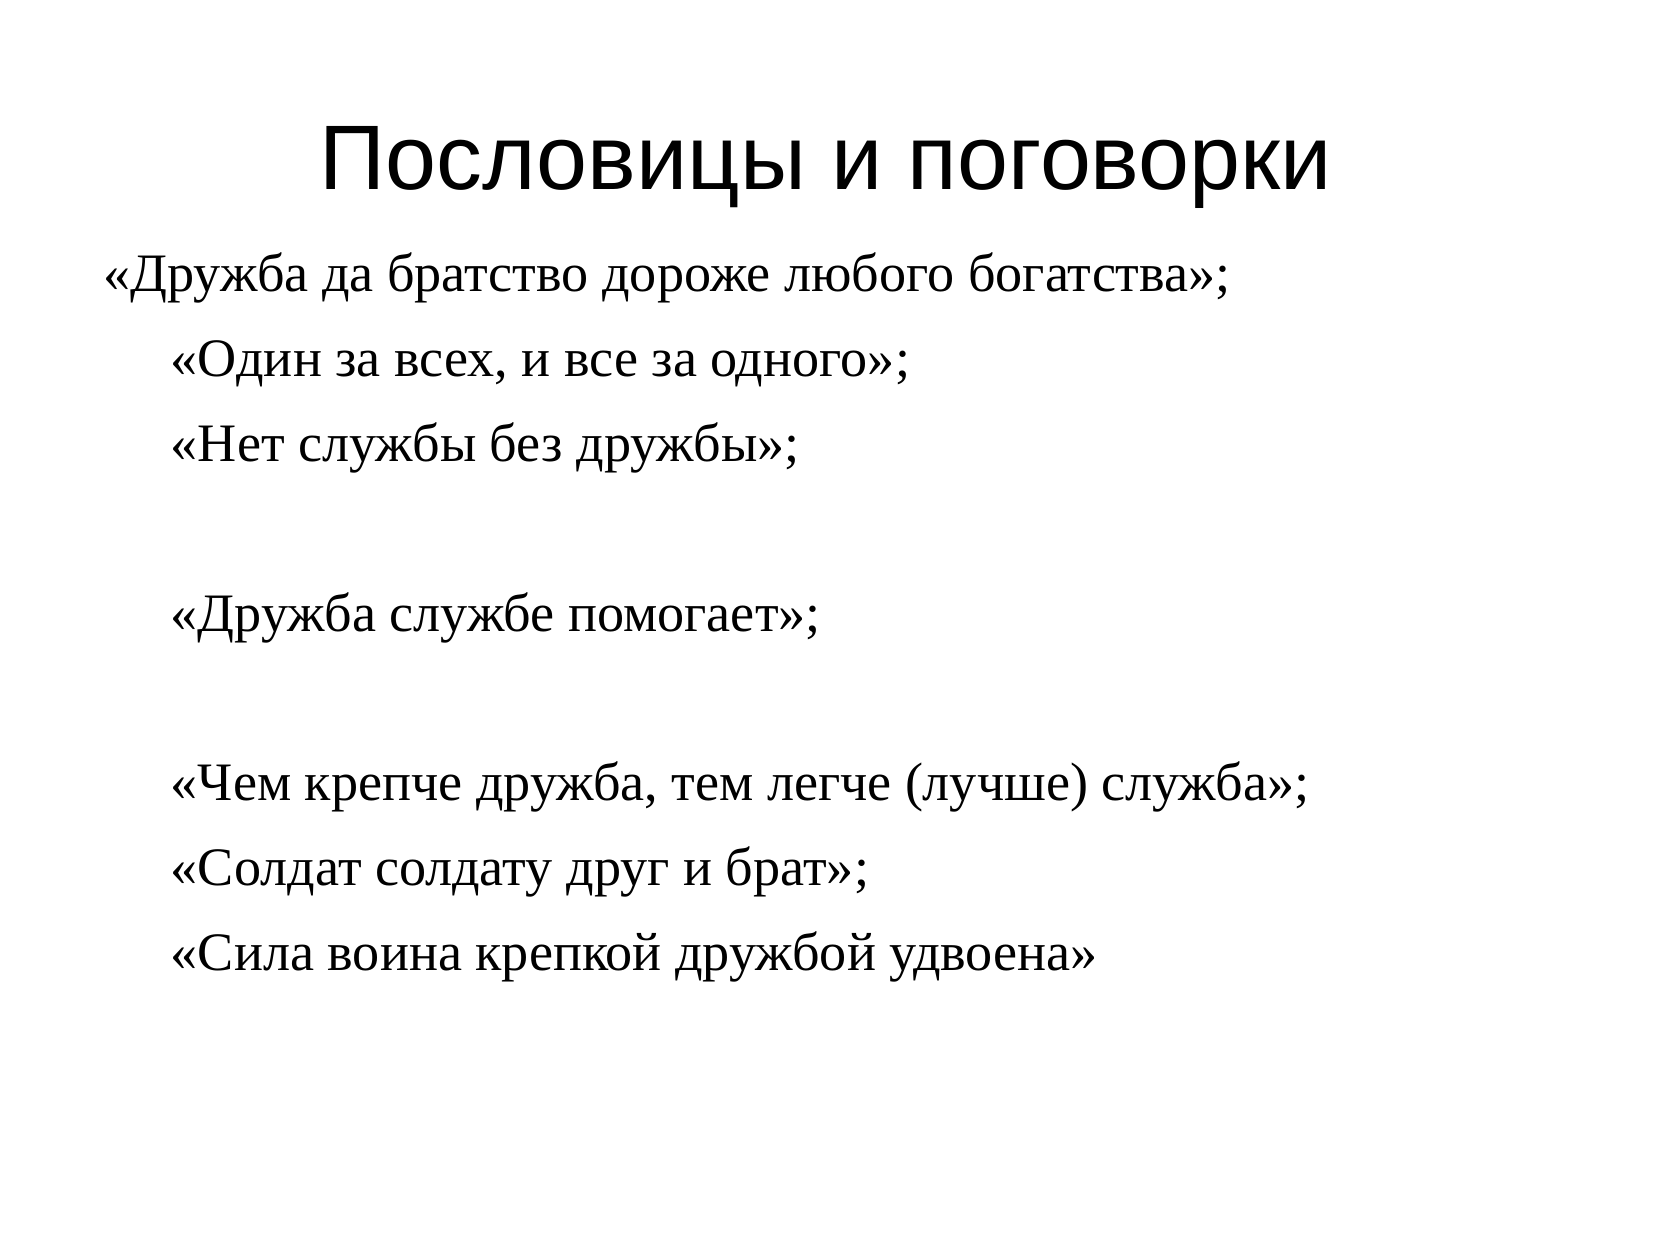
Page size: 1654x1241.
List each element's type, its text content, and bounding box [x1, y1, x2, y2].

title Пословицы и поговорки [82, 49, 1571, 257]
text_box «Дружба да братство дороже любого богатства»; «Один за всех, и все за одного»; «Нет службы без дружбы»; «Дружба службе помогает»; «Чем крепче дружба, тем легче (лучше) служба»; «Солдат солдату друг и брат»; «Сила воина крепкой дружбой удвоена» [88, 236, 1595, 1123]
